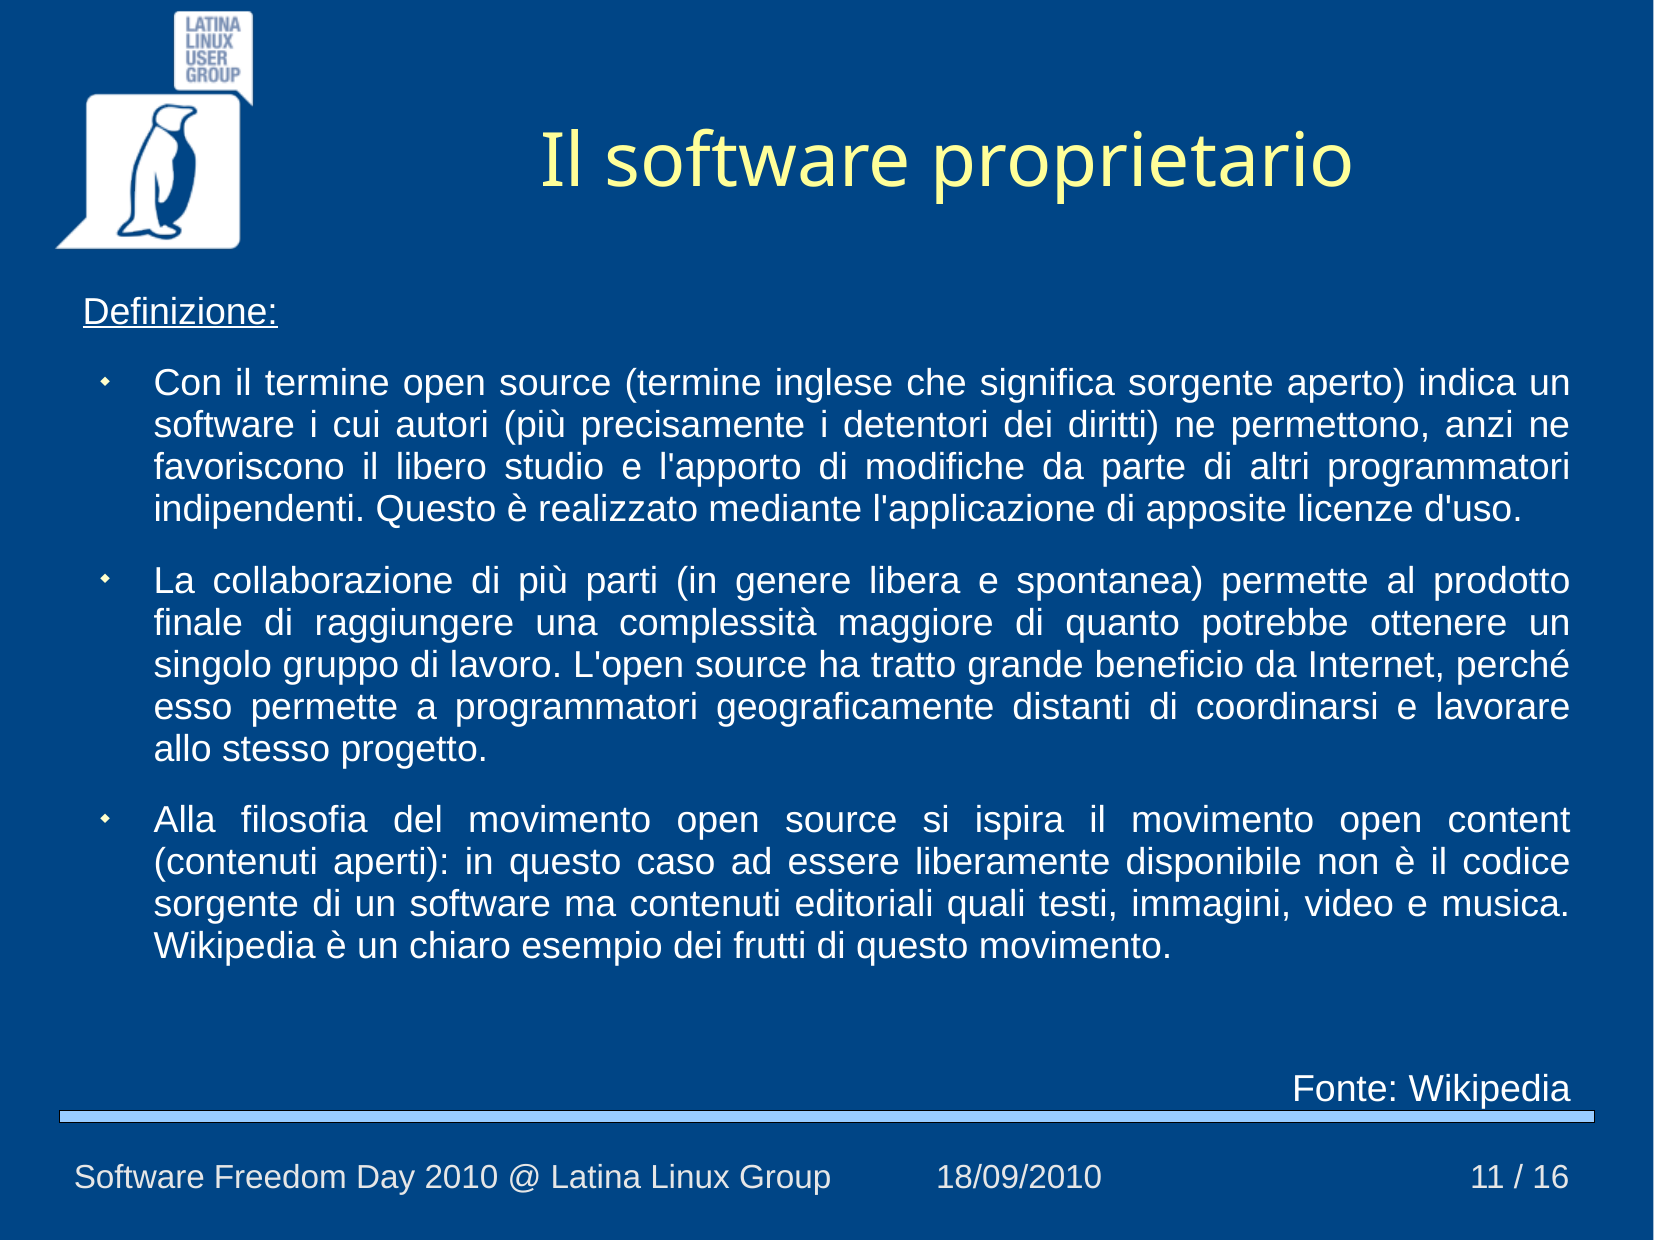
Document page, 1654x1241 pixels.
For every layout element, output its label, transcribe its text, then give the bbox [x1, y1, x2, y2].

list Definizione: Con il termine open source (termine inglese che significa sorgente aperto) indica un software i cui autori (più precisamente i detentori dei diritti) ne permettono, anzi ne favoriscono il libero studio e l'apporto di modifiche da parte di altri programmatori indipendenti. Questo è realizzato mediante l'applicazione di apposite licenze d'uso. La collaborazione di più parti (in genere libera e spontanea) permette al prodotto finale di raggiungere una complessità maggiore di quanto potrebbe ottenere un singolo gruppo di lavoro. L'open source ha tratto grande beneficio da Internet, perché esso permette a programmatori geograficamente distanti di coordinarsi e lavorare allo stesso progetto. Alla filosofia del movimento open source si ispira il movimento open content (contenuti aperti): in questo caso ad essere liberamente disponibile non è il codice sorgente di un software ma contenuti editoriali quali testi, immagini, video e musica. Wikipedia è un chiaro esempio dei frutti di questo movimento. Fonte: Wikipedia [82, 290, 1571, 1123]
picture [43, 0, 266, 262]
title Il software proprietario [324, 56, 1571, 259]
